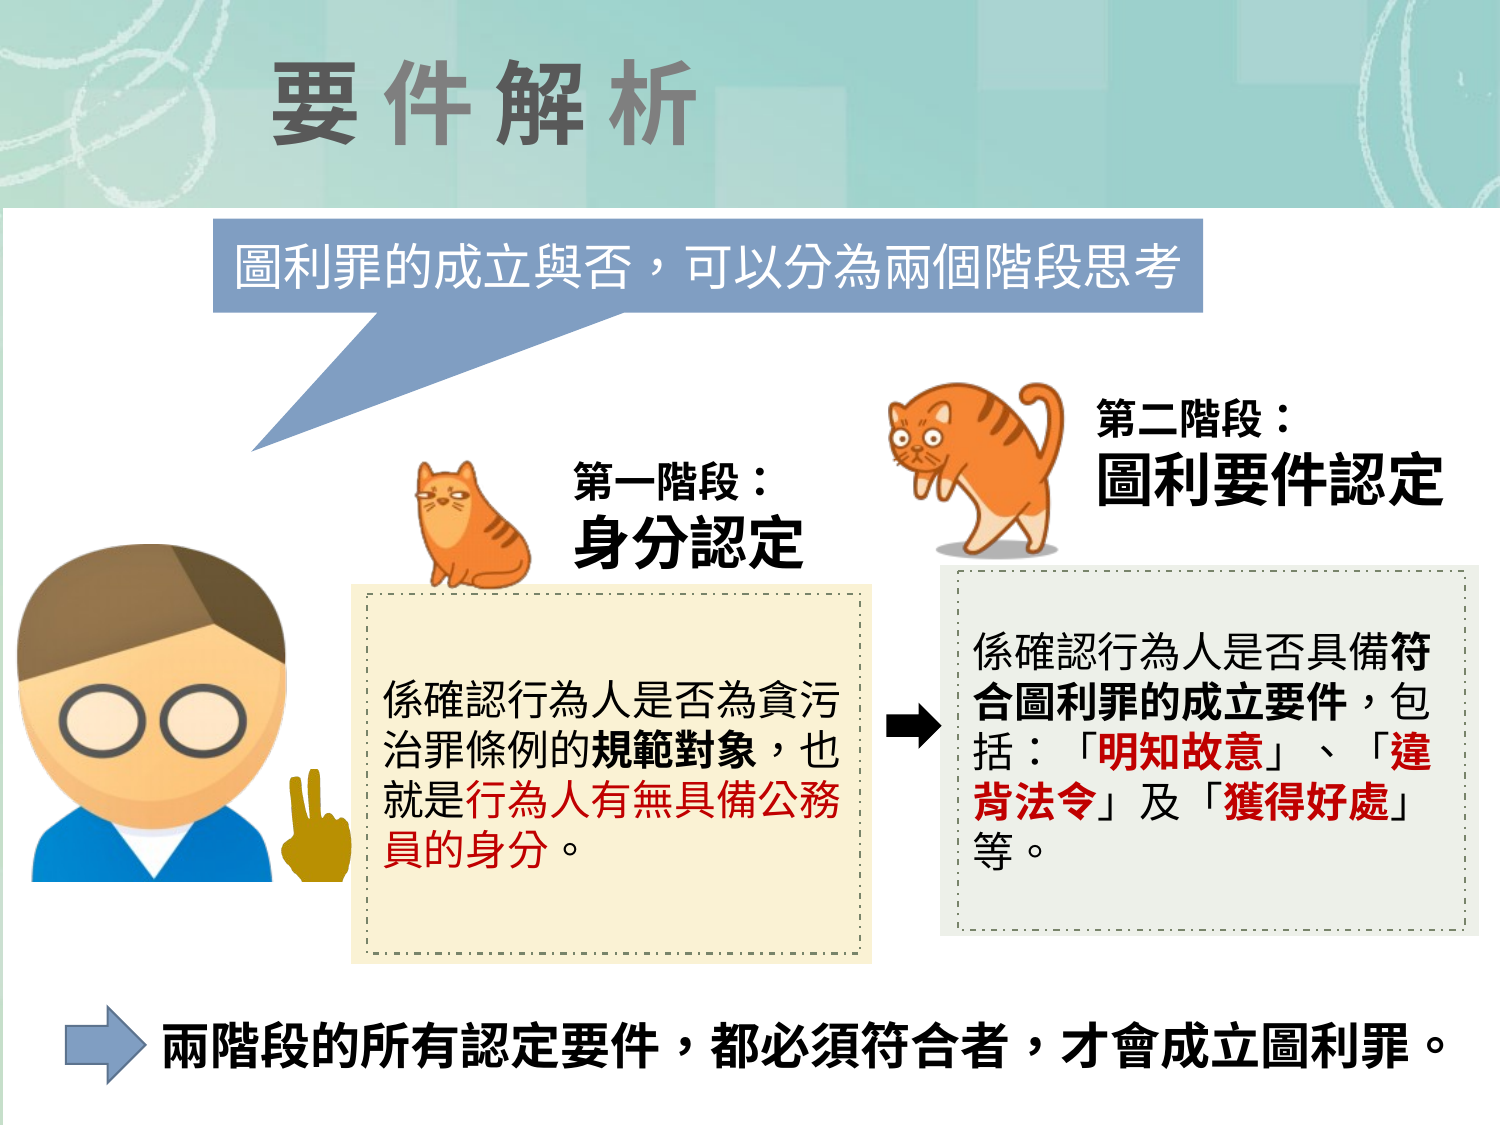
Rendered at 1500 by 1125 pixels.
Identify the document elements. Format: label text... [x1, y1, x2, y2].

picture [413, 448, 558, 593]
text_box 第二階段： 圖利要件認定 [1080, 385, 1465, 522]
picture [0, 544, 367, 882]
text_box 圖利罪的成立與否，可以分為兩個階段思考 [213, 218, 1204, 452]
text_box 兩階段的所有認定要件，都必須符合者，才會成立圖利罪。 [145, 1007, 1489, 1083]
text_box 要 件 解 析 [254, 38, 725, 165]
text_box 第一階段： 身分認定 [557, 448, 824, 594]
text_box 係確認行為人是否具備符合圖利罪的成立要件，包括：「明知故意」、「違背法令」及「獲得好處」等。 [958, 571, 1465, 930]
picture [887, 380, 1067, 561]
text_box 係確認行為人是否為貪污治罪條例的規範對象，也就是行為人有無具備公務員的身分。 [367, 594, 860, 954]
text_box [3, 208, 1500, 1125]
